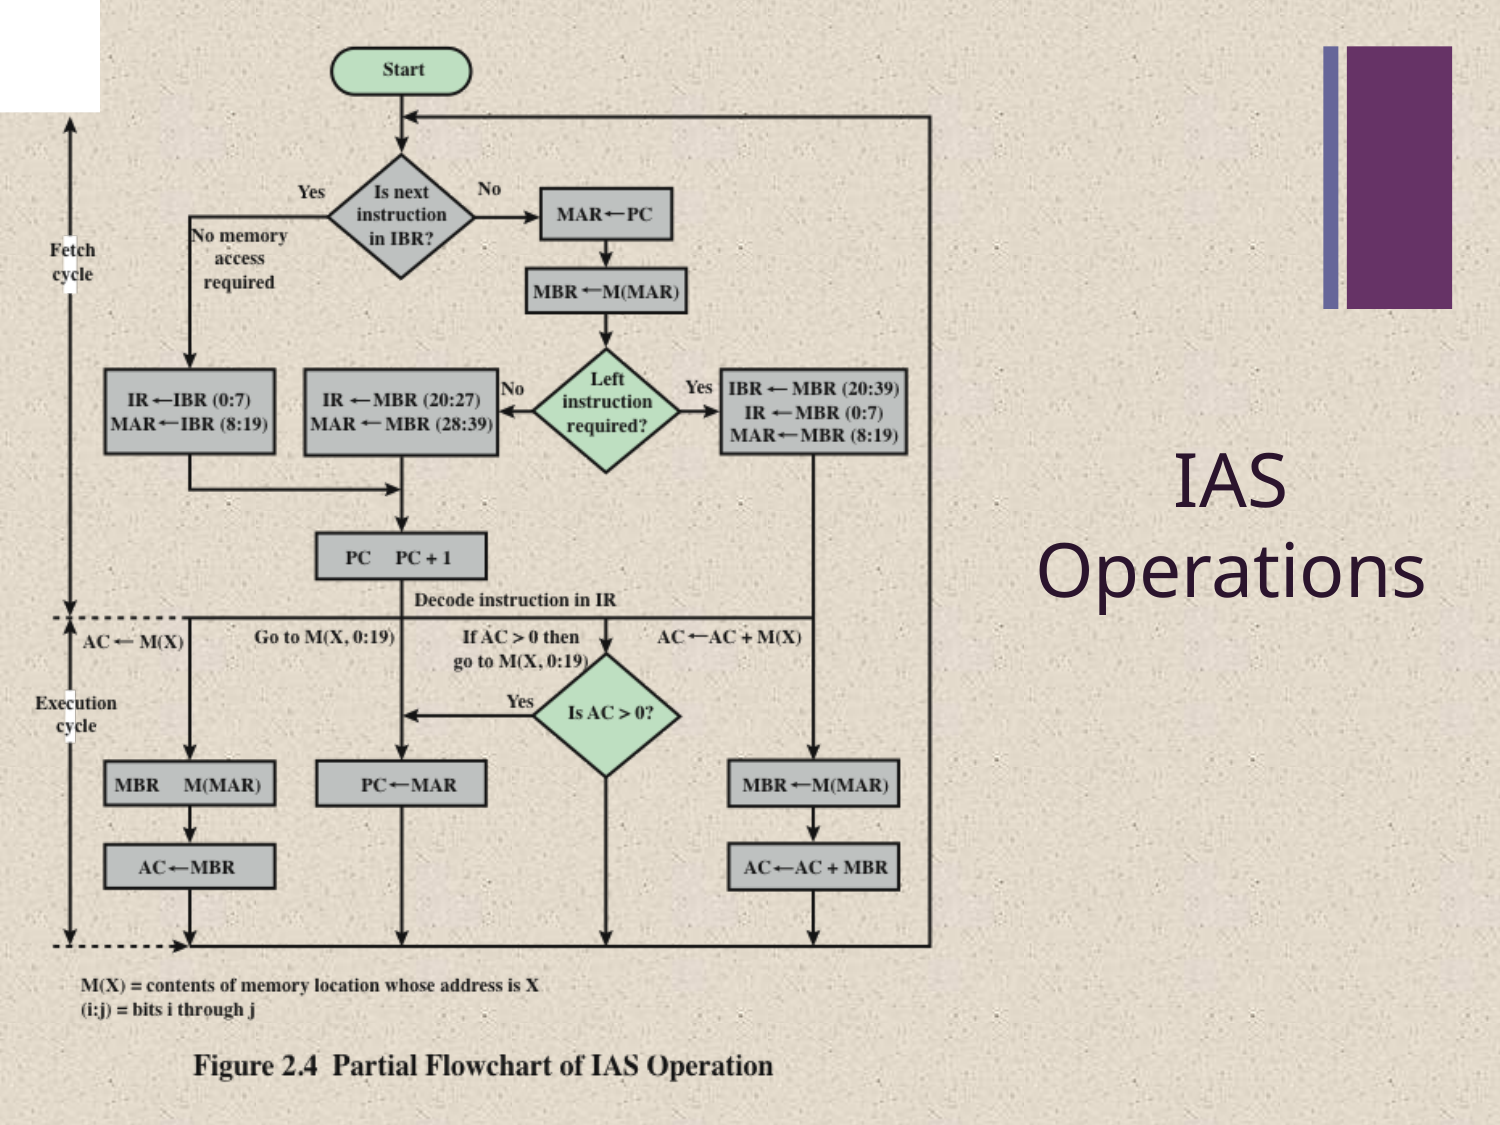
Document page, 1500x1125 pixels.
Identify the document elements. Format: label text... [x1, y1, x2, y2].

text_box [0, 0, 100, 113]
title IAS Operations [962, 425, 1500, 675]
picture [0, 0, 1500, 1125]
